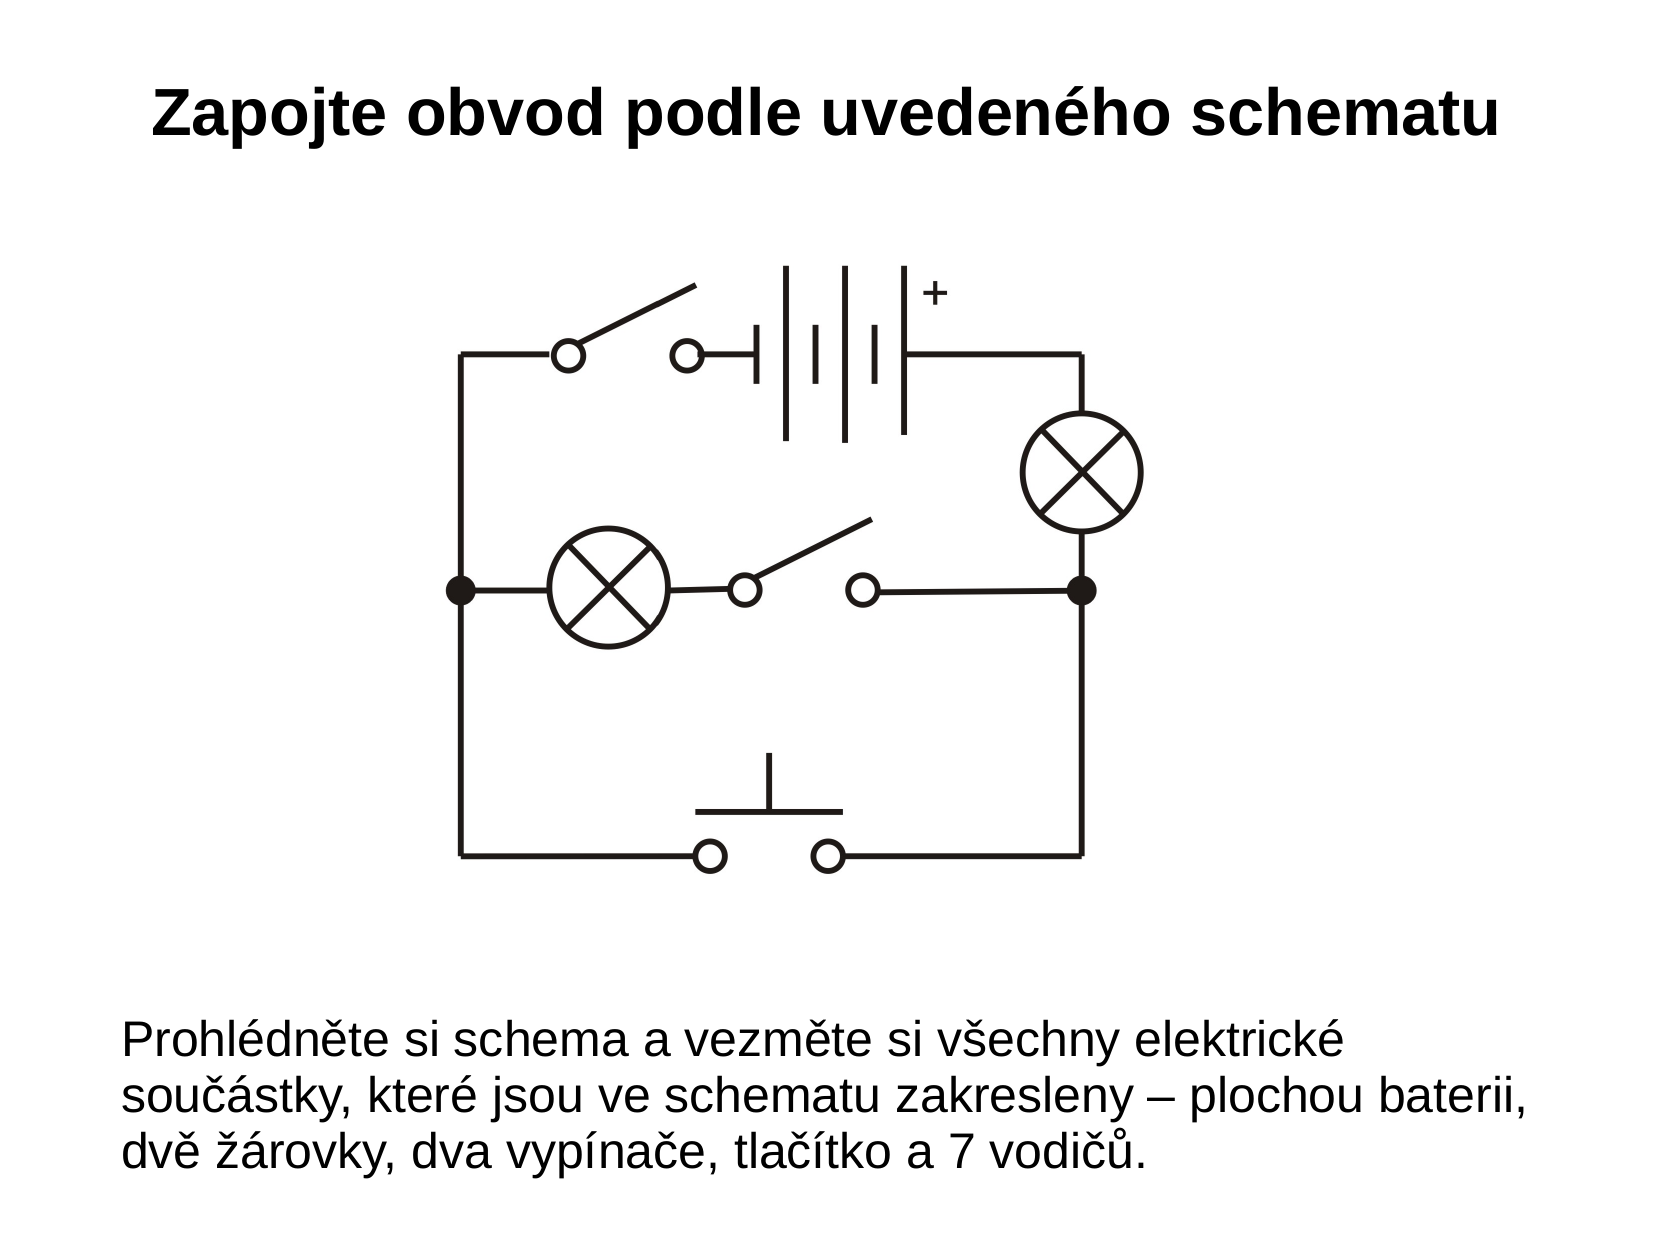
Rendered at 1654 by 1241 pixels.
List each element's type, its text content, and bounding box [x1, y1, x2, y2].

text_box Prohlédněte si schema a vezměte si všechny elektrické součástky, které jsou ve schematu zakresleny – plochou baterii, dvě žárovky, dva vypínače, tlačítko a 7 vodičů. [106, 1003, 1607, 1187]
title Zapojte obvod podle uvedeného schematu [82, 47, 1571, 178]
picture [401, 236, 1170, 886]
